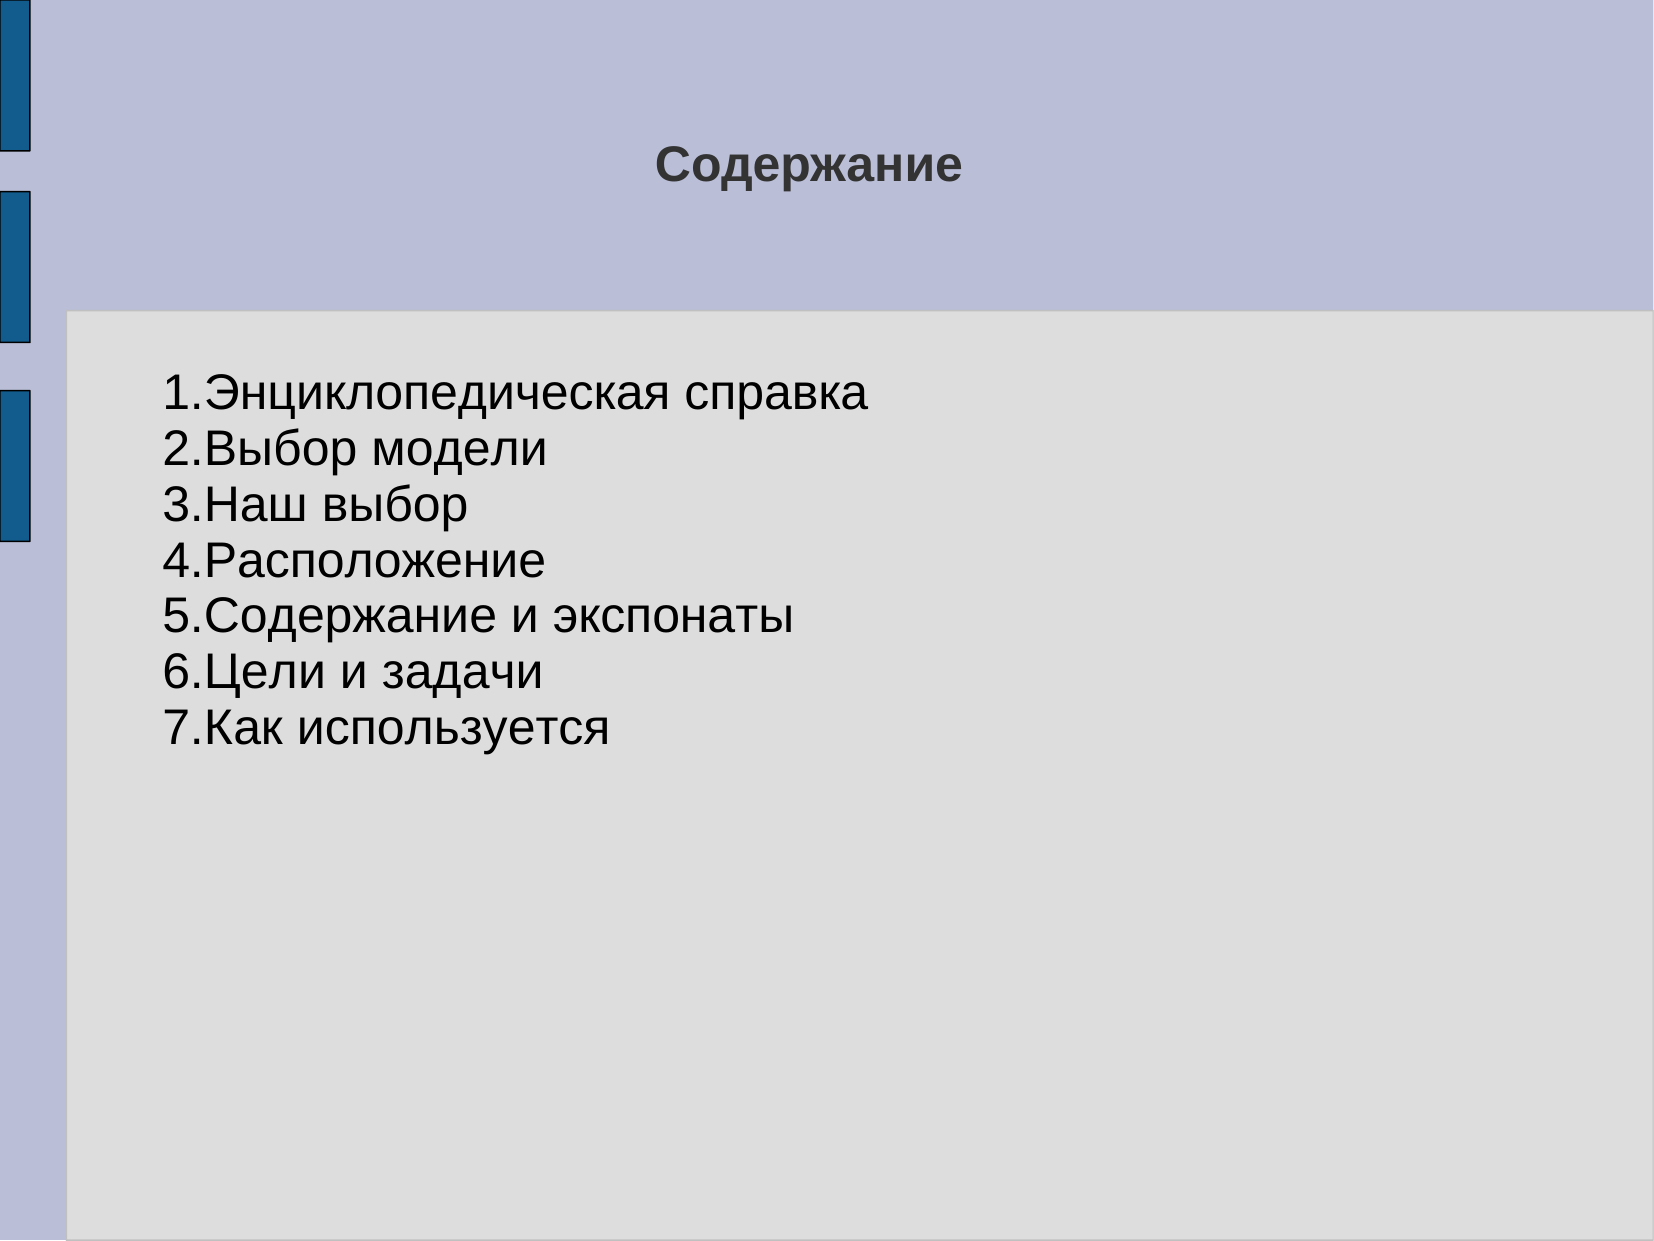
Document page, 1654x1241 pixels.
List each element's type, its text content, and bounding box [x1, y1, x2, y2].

text_box 1.Энциклопедическая справка 2.Выбор модели 3.Наш выбор 4.Расположение 5.Содержание и экспонаты 6.Цели и задачи 7.Как используется [147, 354, 886, 760]
title Содержание [82, 59, 1536, 266]
